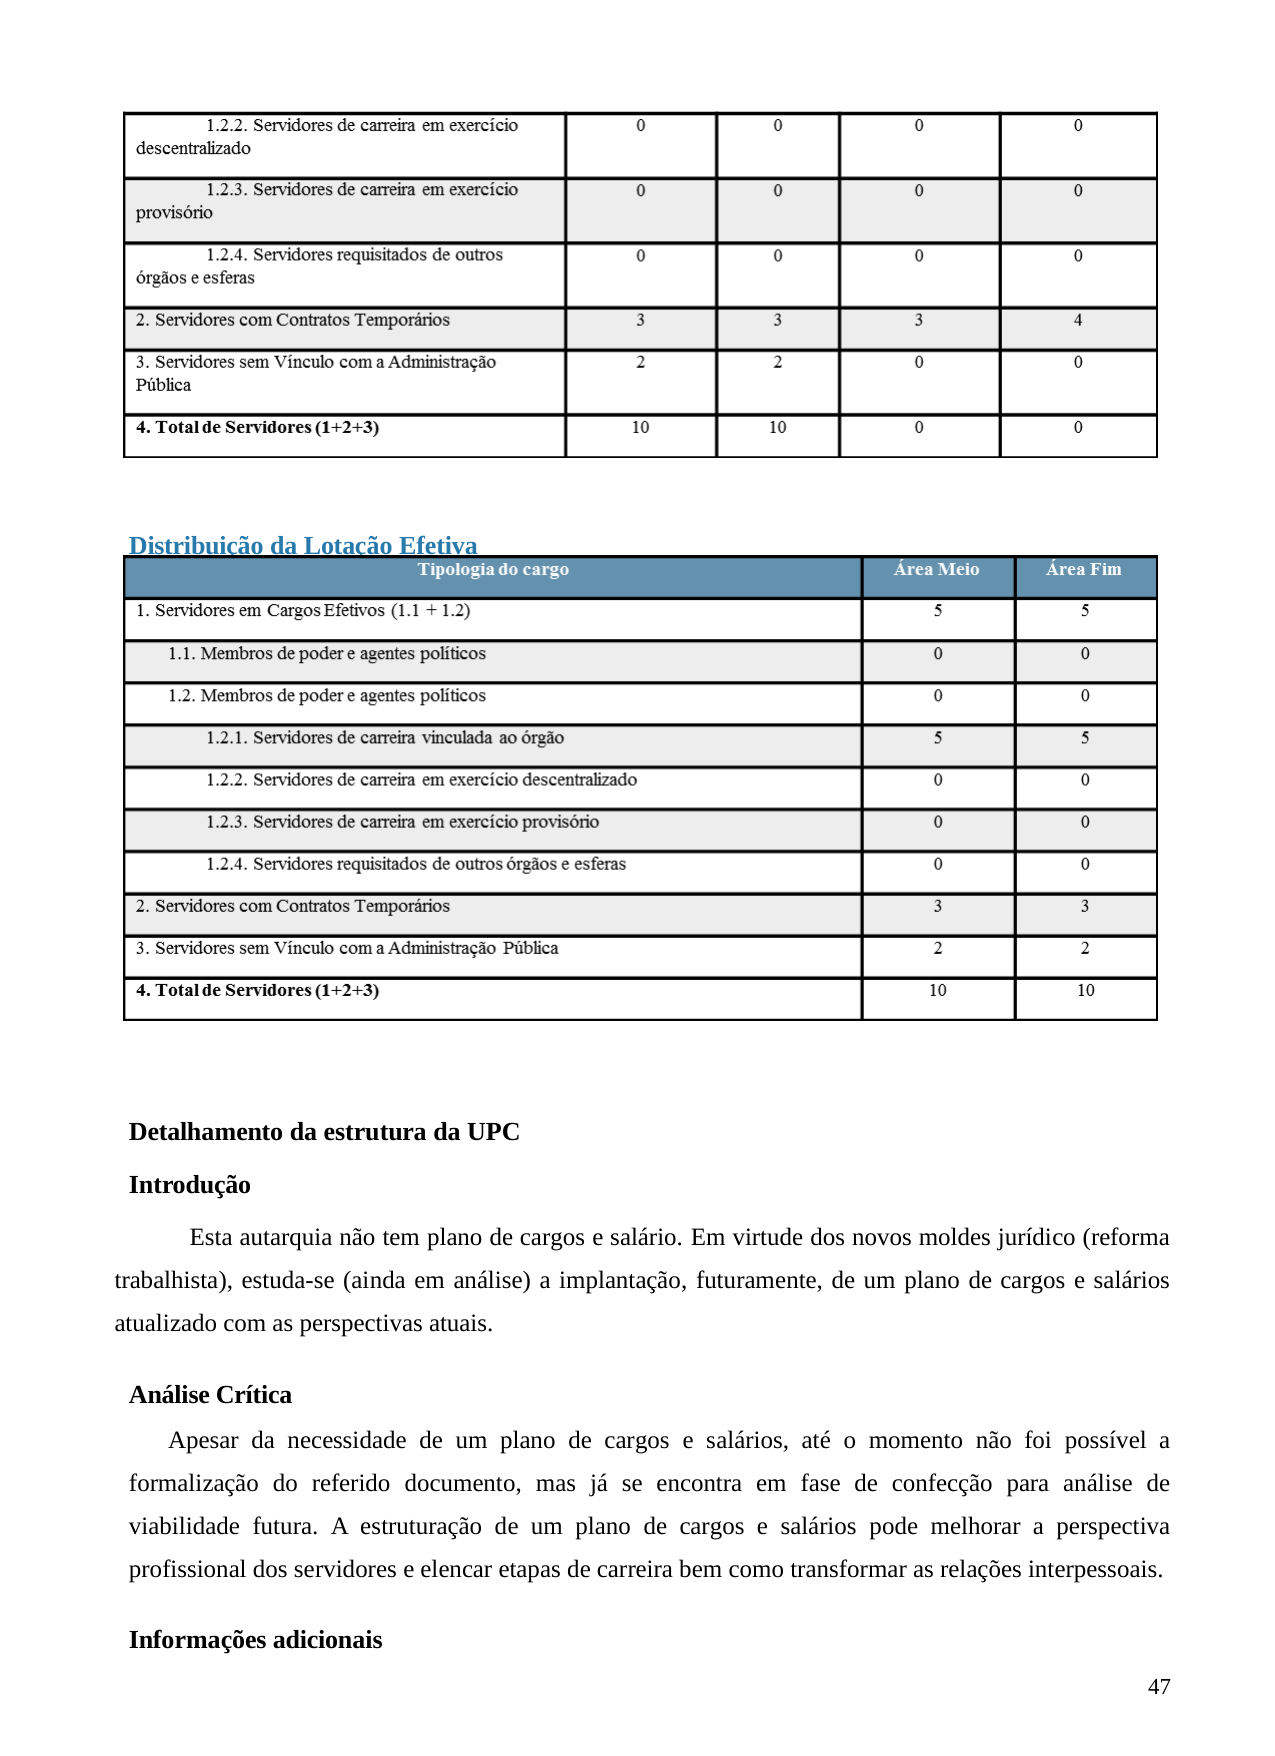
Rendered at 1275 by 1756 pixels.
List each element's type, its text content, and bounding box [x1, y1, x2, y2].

text_box Distribuição da Lotação Efetiva [126, 528, 485, 550]
picture [123, 550, 1158, 1022]
text_box Detalhamento da estrutura da UPC Introdução Esta autarquia não tem plano de cargos e salário. Em virtude dos novos moldes jurídico (reforma trabalhista), estuda-se (ainda em análise) a implantação, futuramente, de um plano de cargos e salários atualizado com as perspectivas atuais. Análise Crítica Apesar da necessidade de um plano de cargos e salários, até o momento não foi possível a formalização do referido documento, mas já se encontra em fase de confecção para análise de viabilidade futura. A estruturação de um plano de cargos e salários pode melhorar a perspectiva profissional dos servidores e elencar etapas de carreira bem como transformar as relações interpessoais. Informações adicionais [112, 1092, 1172, 1629]
text_box 41 [1143, 1671, 1176, 1705]
picture [123, 108, 1158, 459]
